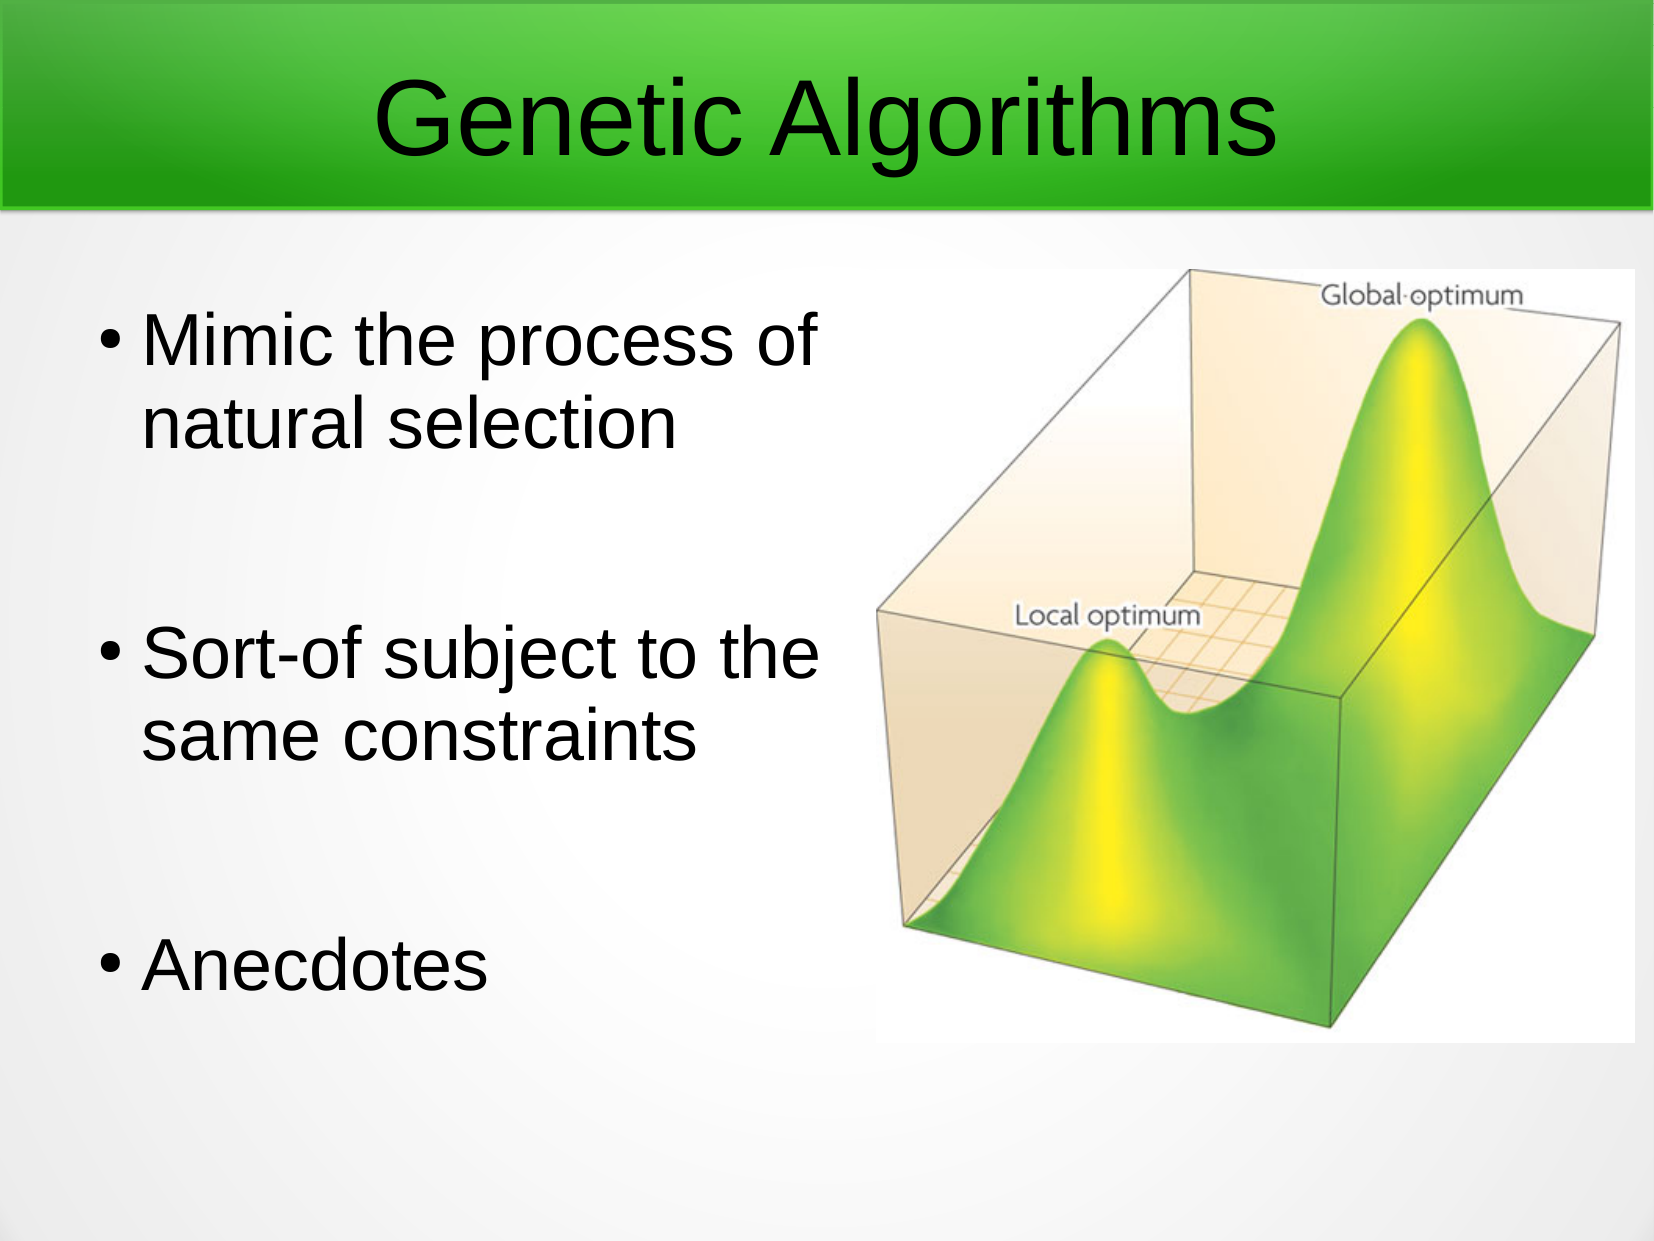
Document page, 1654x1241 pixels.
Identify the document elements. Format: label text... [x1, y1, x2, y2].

list Mimic the process of natural selection Sort-of subject to the same constraints Anecdotes [82, 299, 876, 1019]
picture [876, 269, 1635, 1043]
title Genetic Algorithms [82, 47, 1571, 189]
